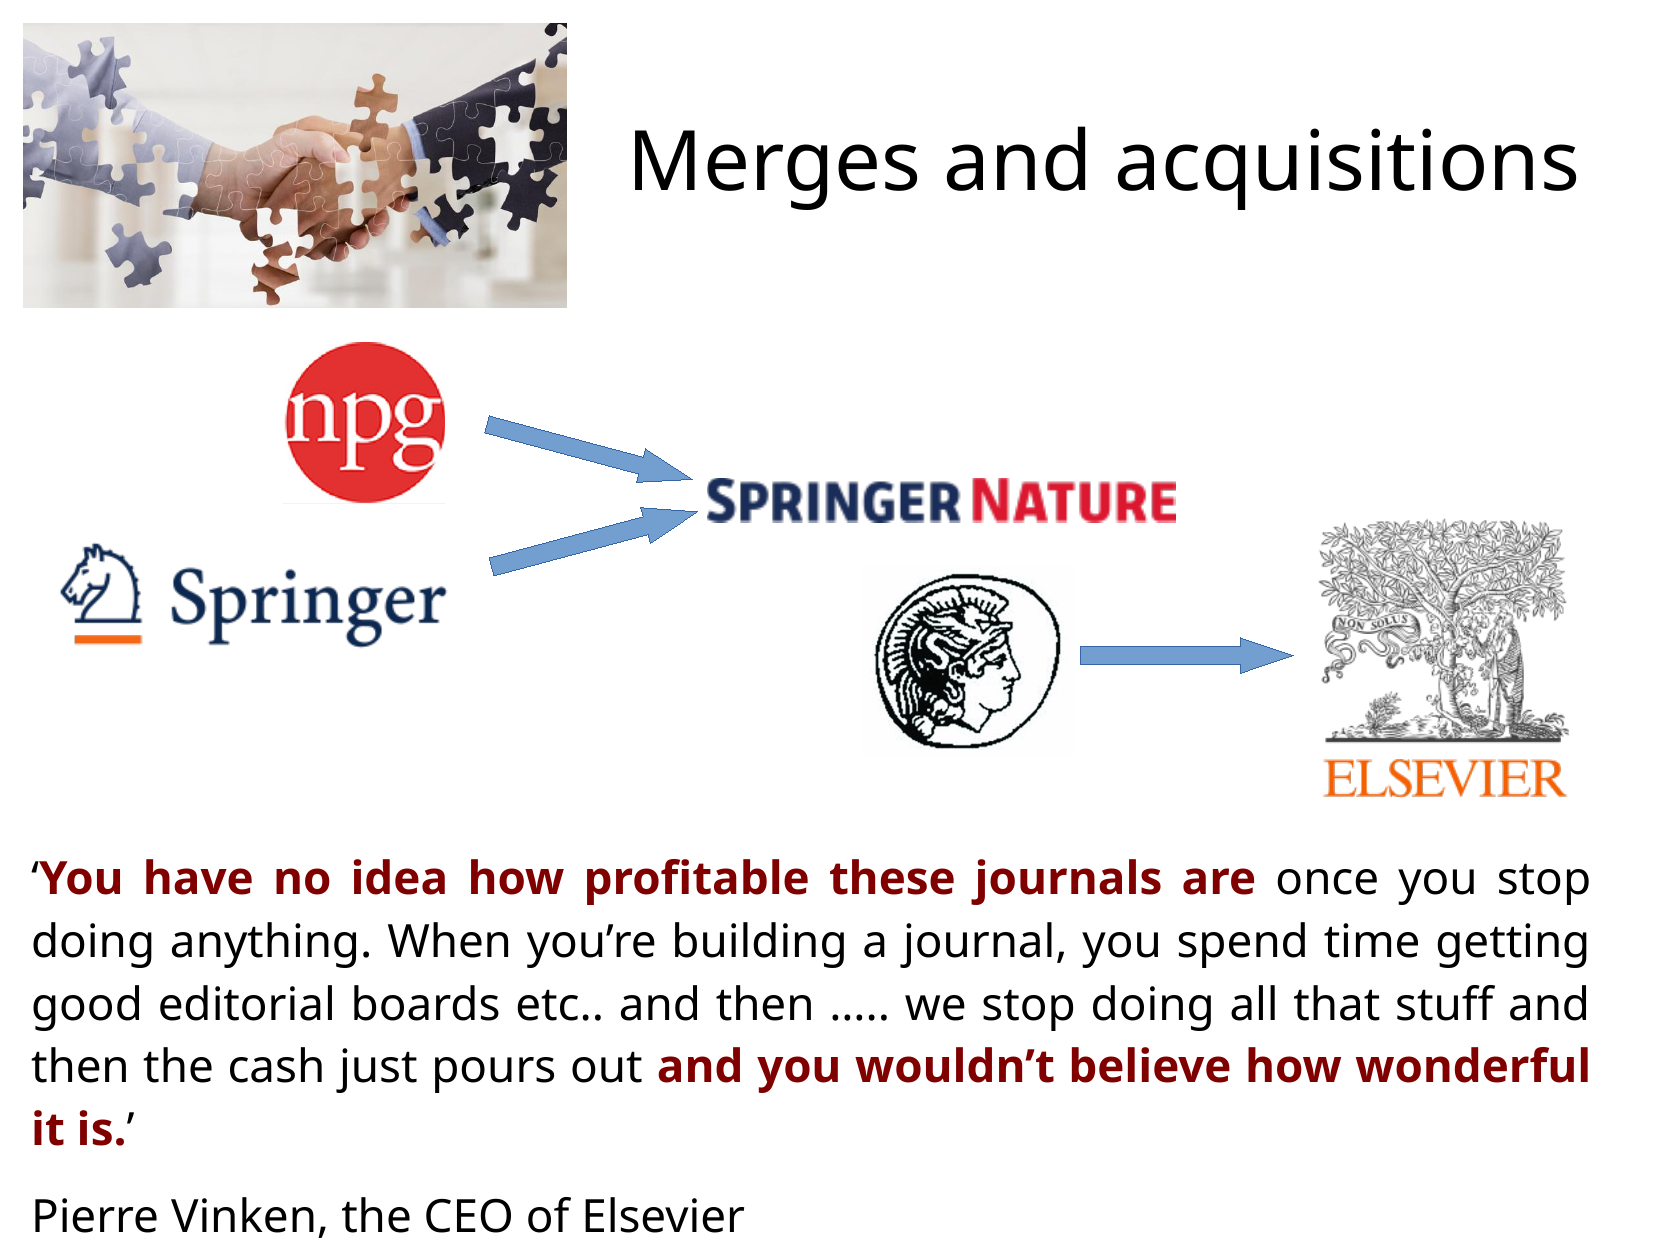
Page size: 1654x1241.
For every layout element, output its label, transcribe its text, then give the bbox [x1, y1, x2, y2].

picture [58, 541, 449, 650]
text_box ‘You have no idea how profitable these journals are once you stop doing anything. When you’re building a journal, you spend time getting good editorial boards etc.. and then ….. we stop doing all that stuff and then the cash just pours out and you wouldn’t believe how wonderful it is.’ Pierre Vinken, the CEO of Elsevier [16, 838, 1607, 1223]
text_box [484, 415, 693, 483]
text_box [1080, 637, 1294, 674]
text_box [489, 507, 698, 576]
picture [283, 342, 445, 504]
picture [23, 23, 567, 308]
text_box Merges and acquisitions [590, 94, 1619, 219]
picture [707, 478, 1176, 523]
picture [862, 566, 1075, 756]
picture [1311, 511, 1577, 805]
